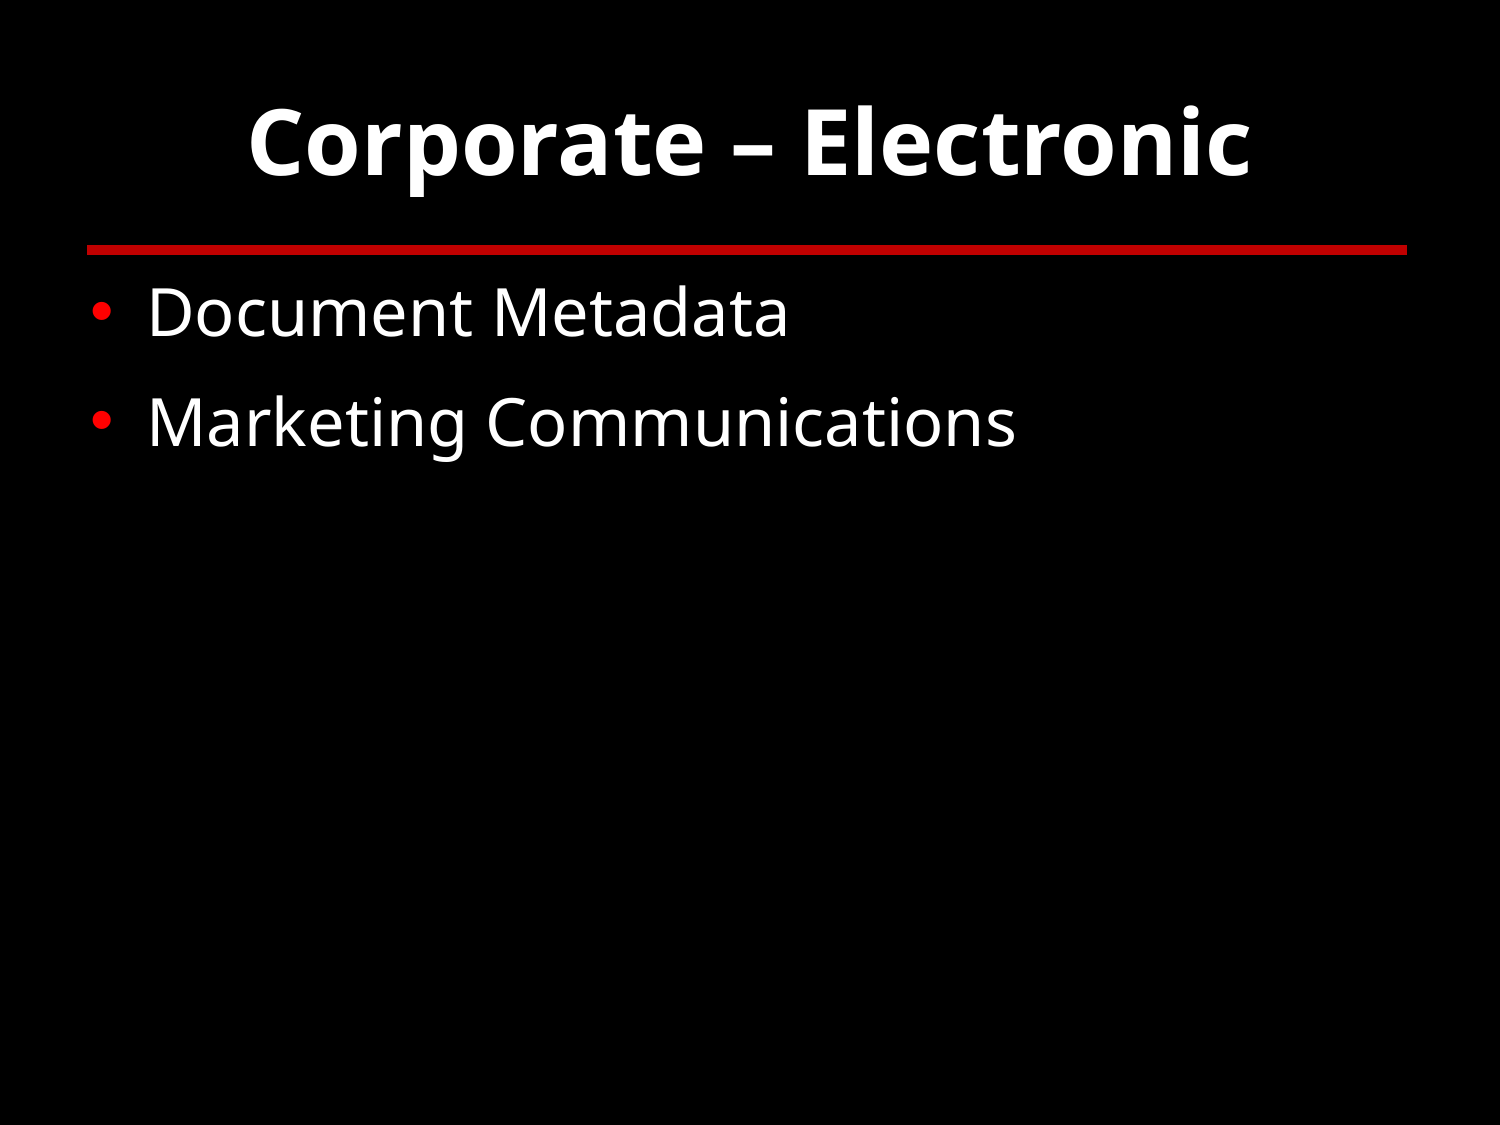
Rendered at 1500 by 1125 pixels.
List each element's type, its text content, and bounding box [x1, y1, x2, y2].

list Document Metadata Marketing Communications [75, 262, 1425, 1005]
title Corporate – Electronic [75, 45, 1425, 233]
